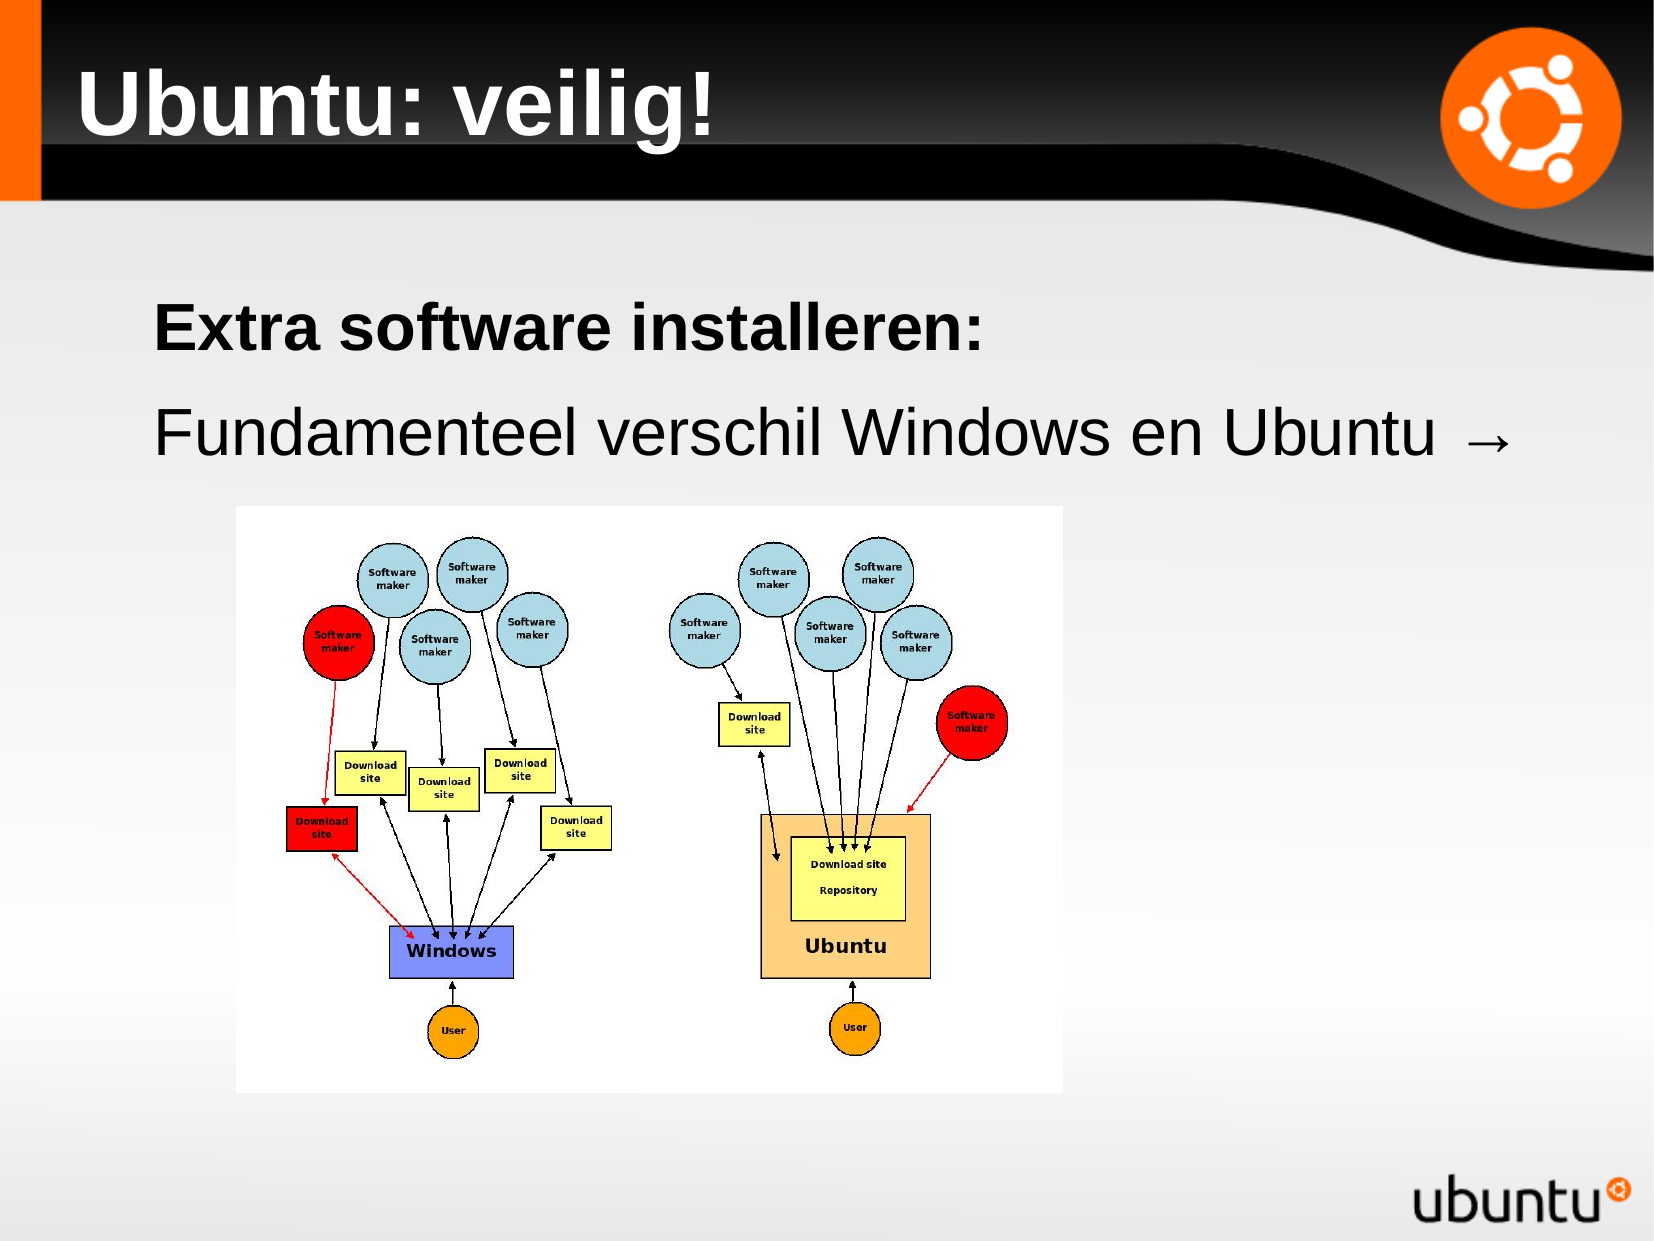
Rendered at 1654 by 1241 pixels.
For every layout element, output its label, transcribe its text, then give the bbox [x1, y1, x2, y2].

list Extra software installeren: Fundamenteel verschil Windows en Ubuntu → [82, 290, 1571, 1094]
title Ubuntu: veilig! [76, 7, 1565, 200]
picture [0, 0, 1654, 1241]
